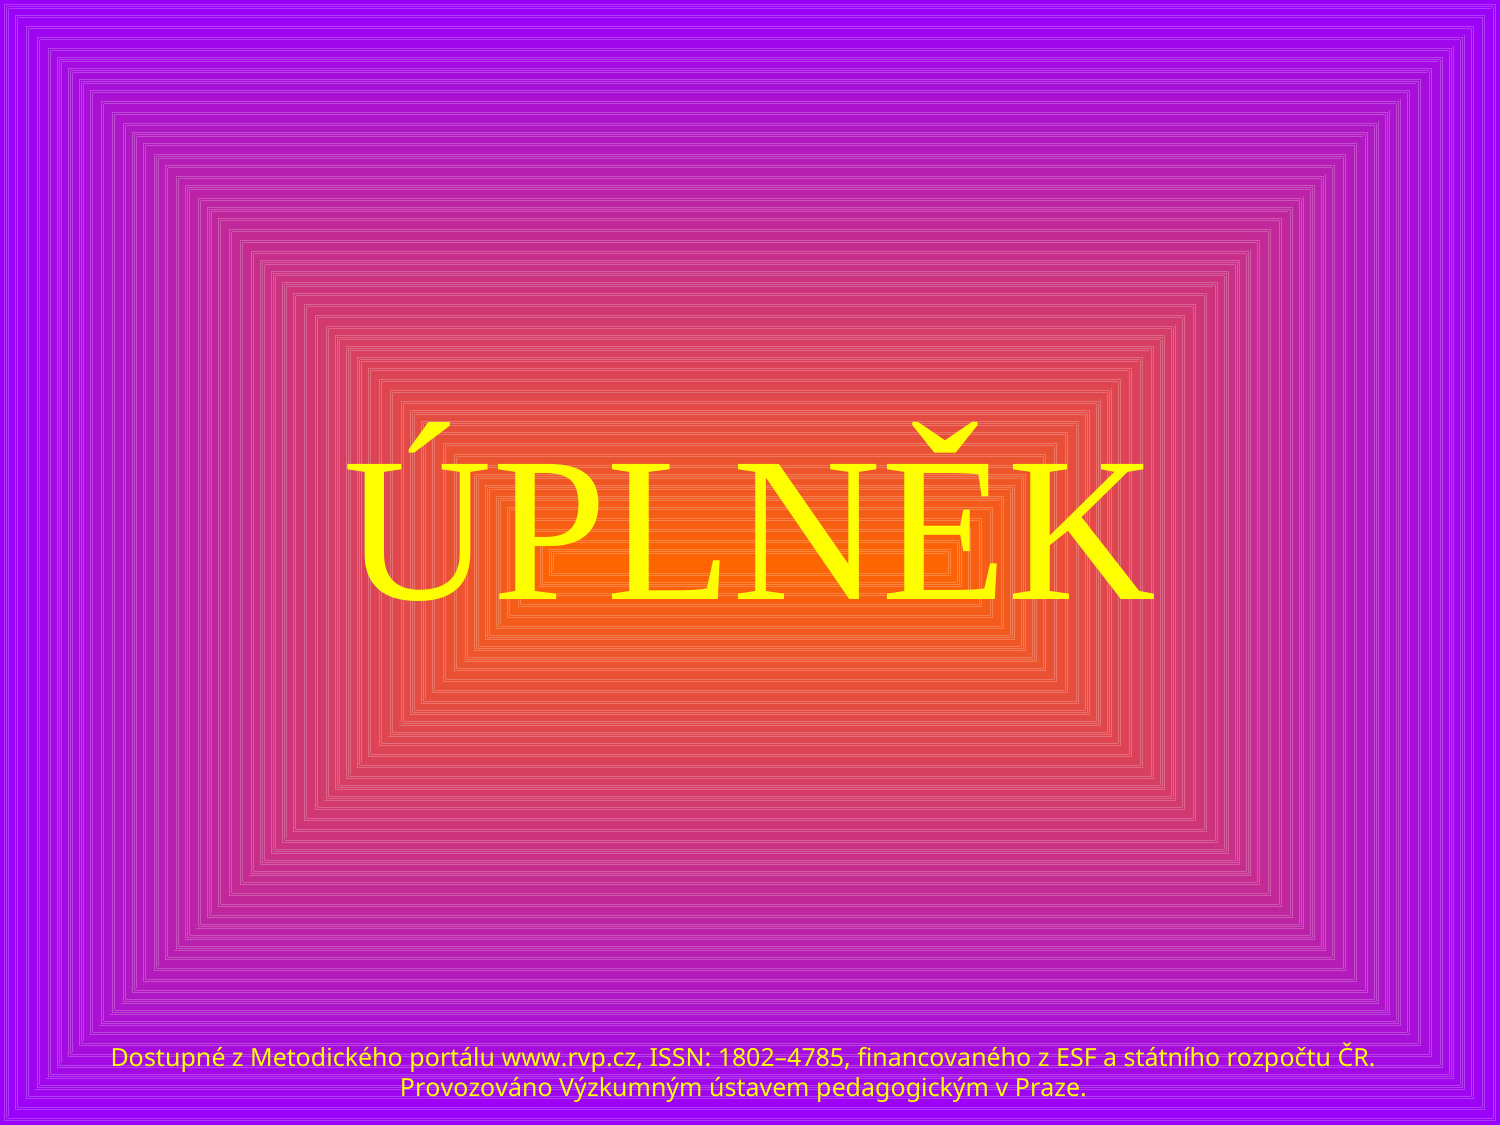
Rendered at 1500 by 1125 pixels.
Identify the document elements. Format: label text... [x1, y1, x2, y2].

text_box ÚPLNĚK [0, 385, 1500, 649]
text_box Dostupné z Metodického portálu www.rvp.cz, ISSN: 1802–4785, financovaného z ESF a státního rozpočtu ČR. Provozováno Výzkumným ústavem pedagogickým v Praze. [35, 1041, 1454, 1102]
